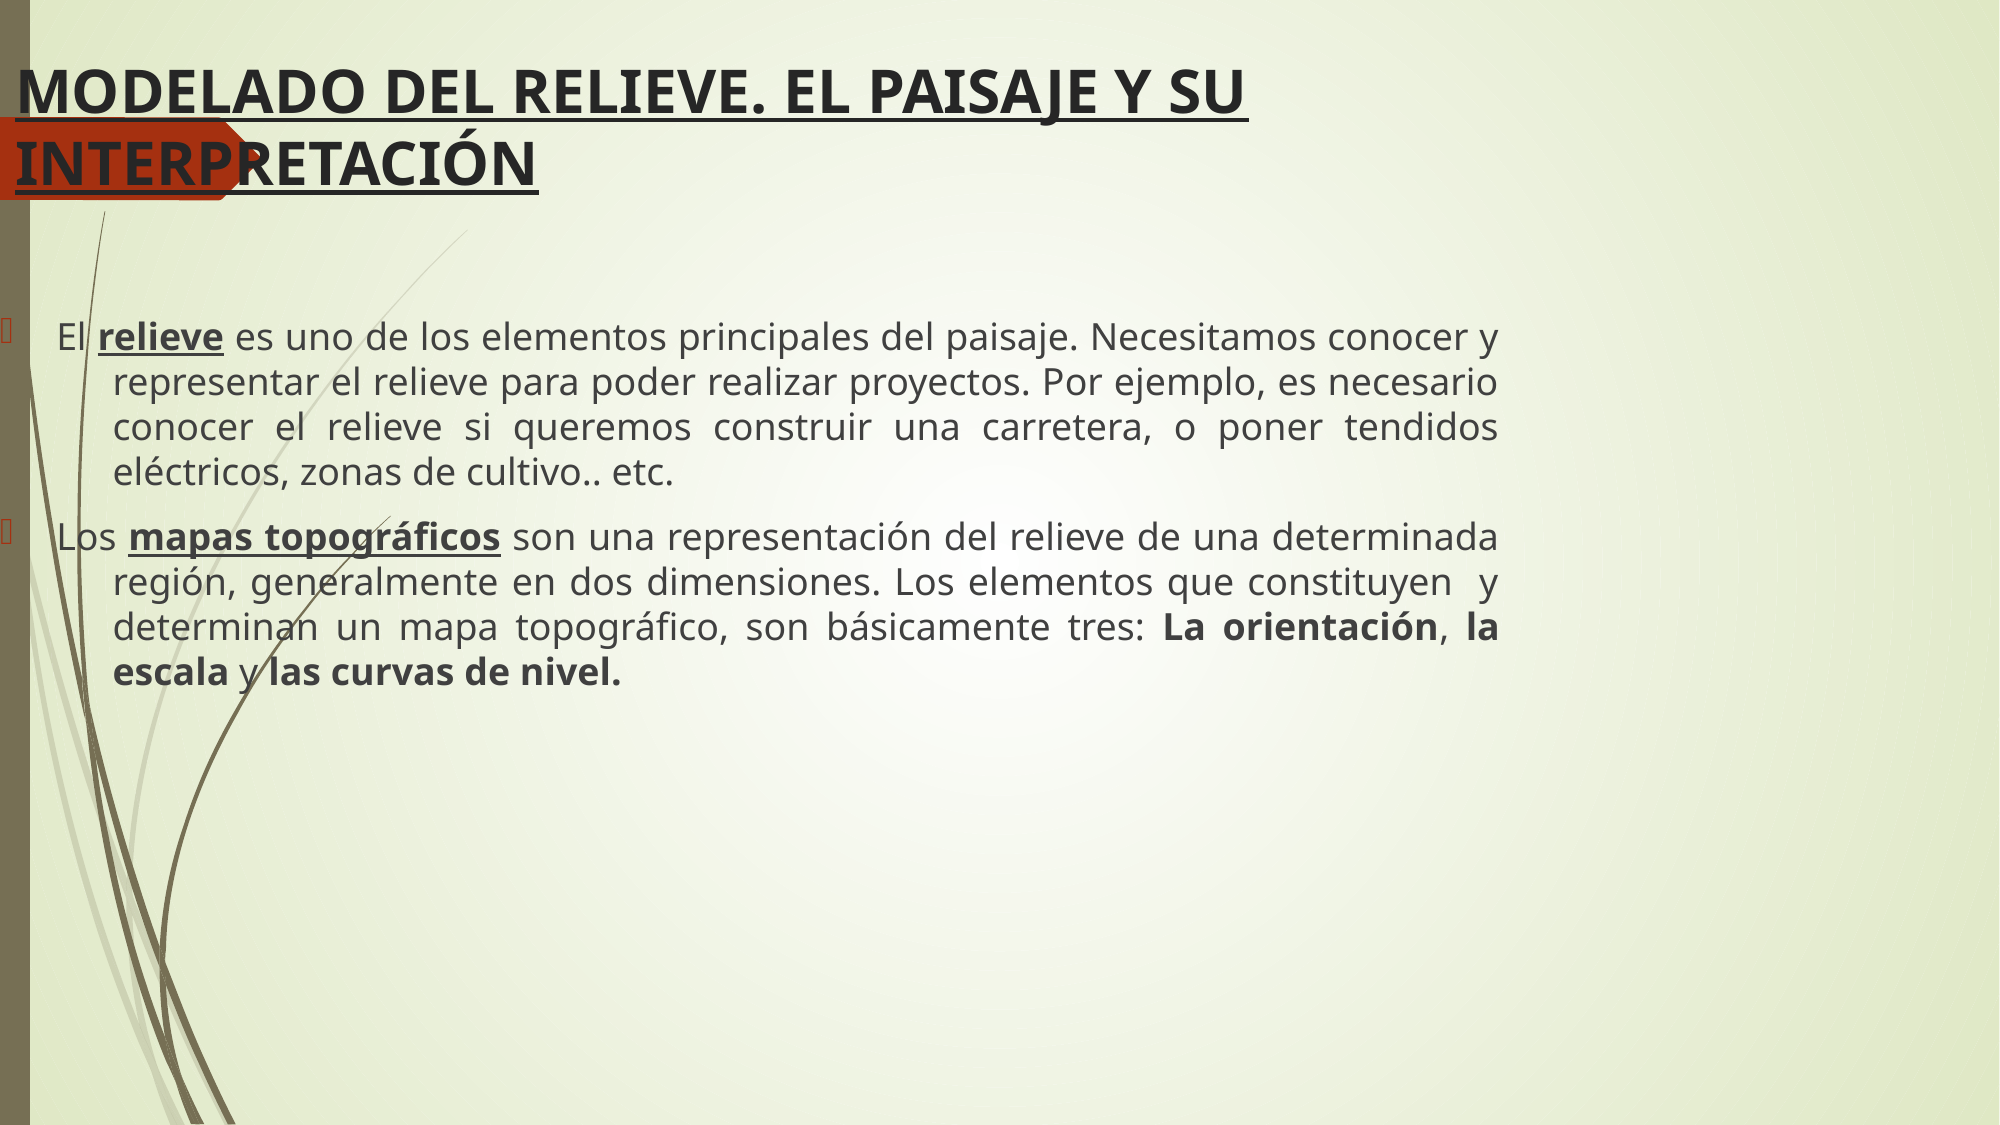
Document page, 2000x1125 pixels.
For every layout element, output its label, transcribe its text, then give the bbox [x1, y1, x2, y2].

list El relieve es uno de los elementos principales del paisaje. Necesitamos conocer y representar el relieve para poder realizar proyectos. Por ejemplo, es necesario conocer el relieve si queremos construir una carretera, o poner tendidos eléctricos, zonas de cultivo.. etc. Los mapas topográficos son una representación del relieve de una determinada región, generalmente en dos dimensiones. Los elementos que constituyen y determinan un mapa topográfico, son básicamente tres: La orientación, la escala y las curvas de nivel. [0, 312, 1501, 1013]
title MODELADO DEL RELIEVE. EL PAISAJE Y SU INTERPRETACIÓN [0, 45, 1501, 213]
